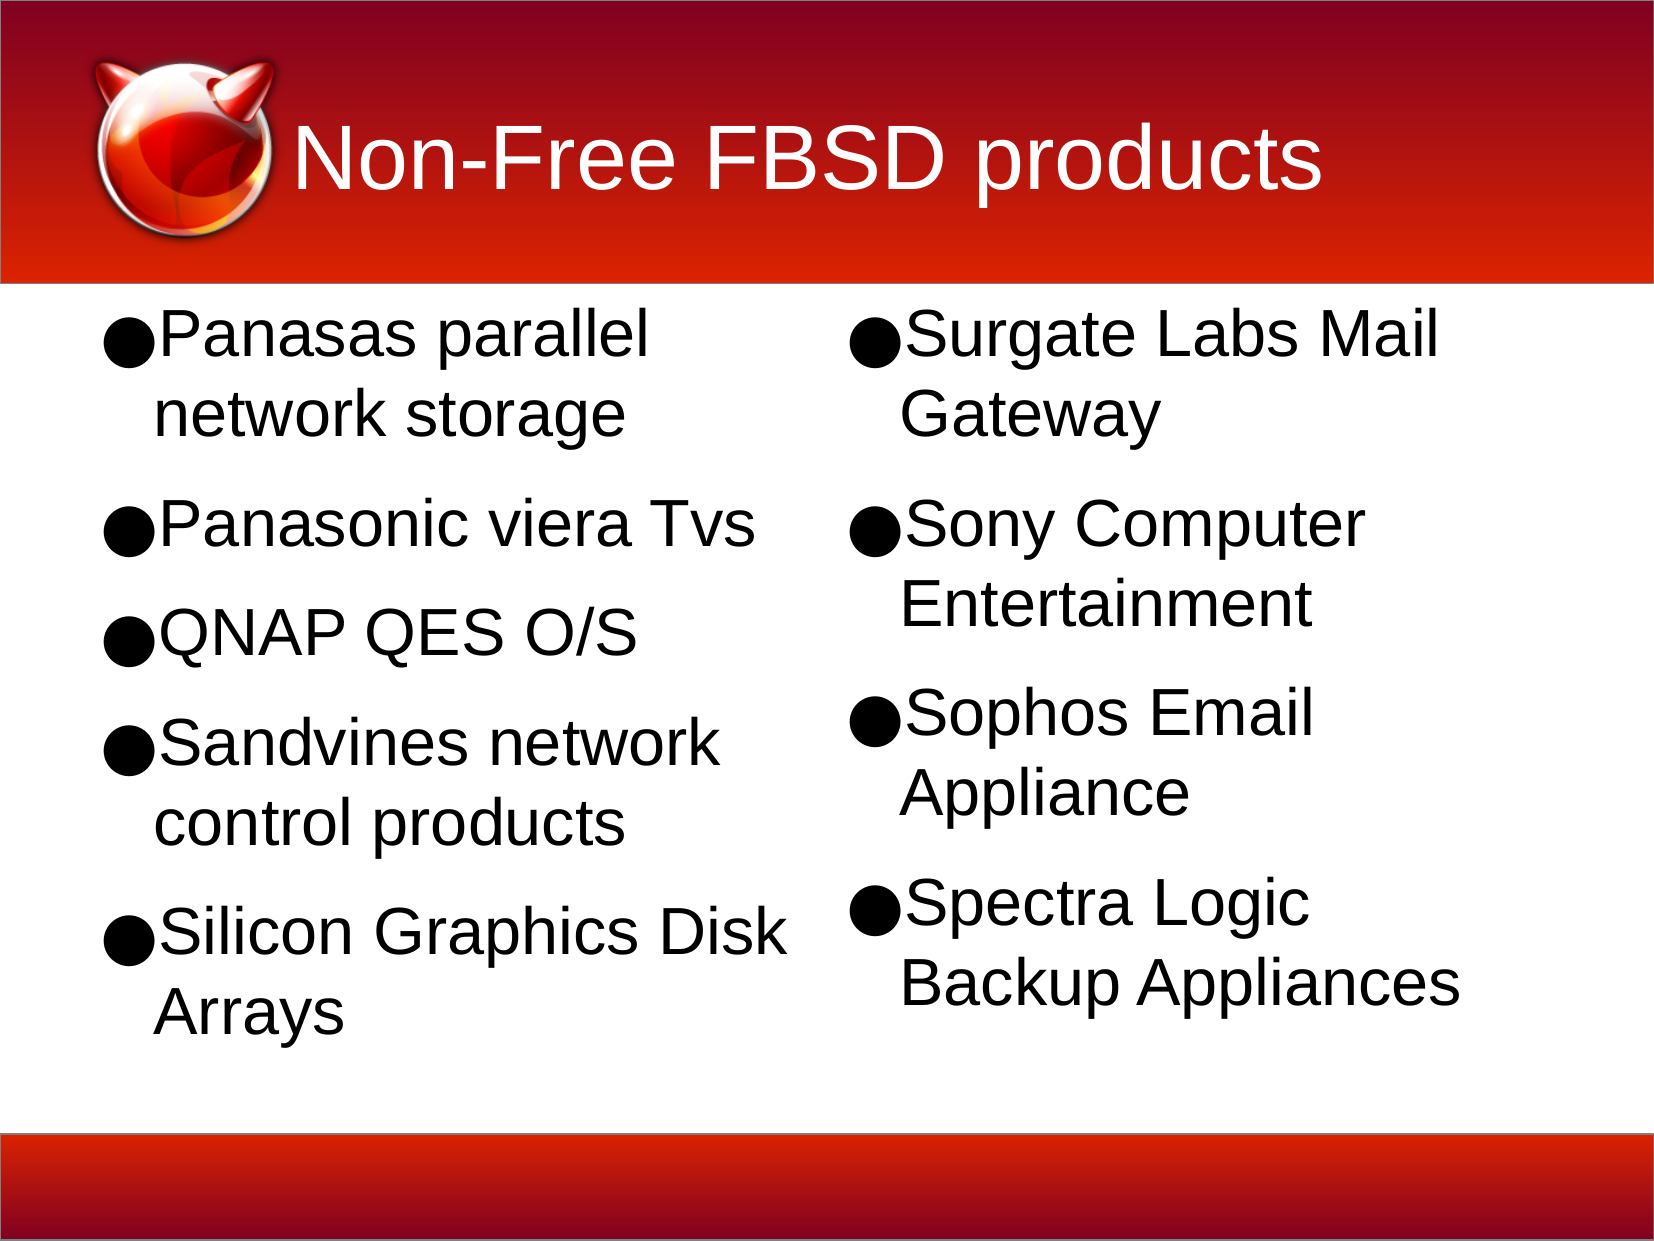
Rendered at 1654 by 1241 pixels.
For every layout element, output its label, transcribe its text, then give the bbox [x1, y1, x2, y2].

text_box Surgate Labs Mail Gateway Sony Computer Entertainment Sophos Email Appliance Spectra Logic Backup Appliances [828, 290, 1539, 1010]
text_box Non-Free FBSD products [82, 49, 1536, 257]
text_box Panasas parallel network storage Panasonic viera Tvs QNAP QES O/S Sandvines network control products Silicon Graphics Disk Arrays [82, 290, 793, 1010]
